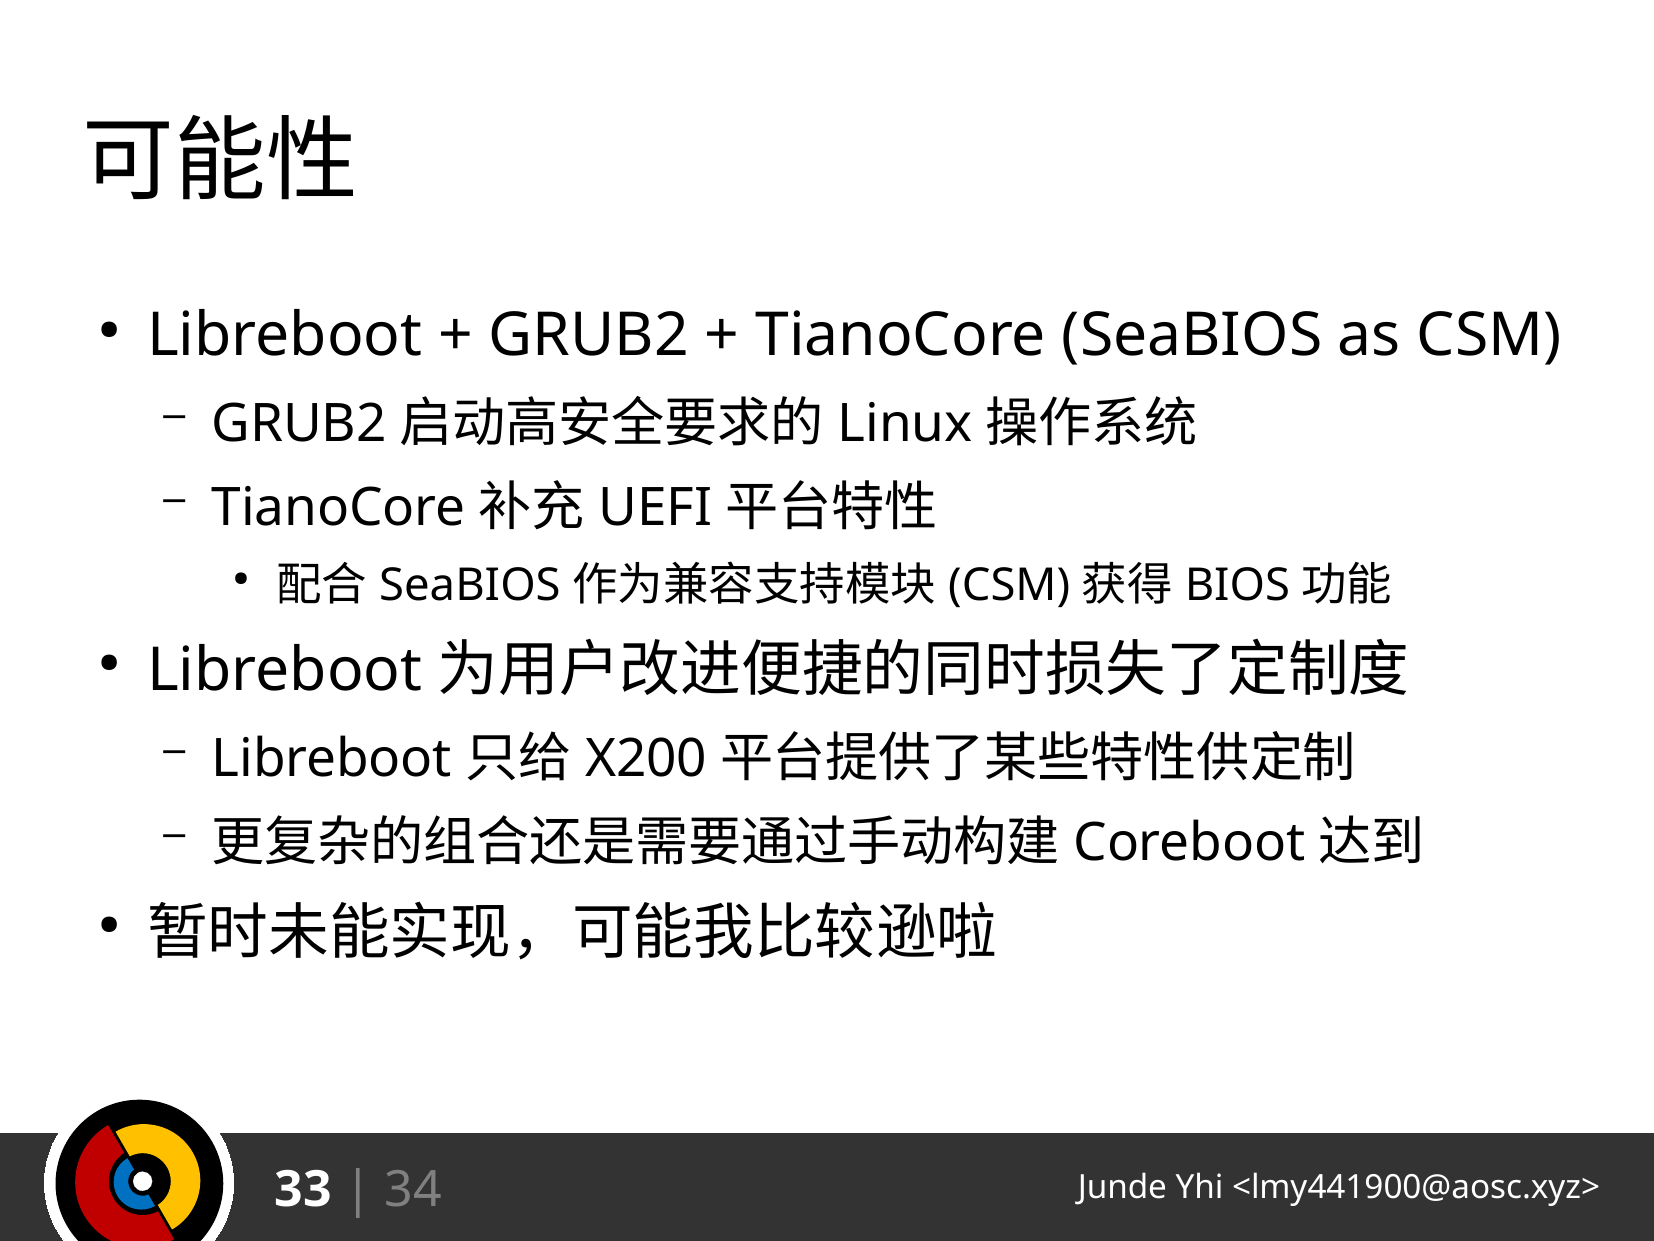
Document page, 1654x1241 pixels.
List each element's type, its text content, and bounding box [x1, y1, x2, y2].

title 可能性 [82, 49, 1571, 257]
list Libreboot + GRUB2 + TianoCore (SeaBIOS as CSM) GRUB2启动高安全要求的Linux操作系统 TianoCore补充UEFI平台特性 配合SeaBIOS作为兼容支持模块(CSM)获得BIOS功能 Libreboot为用户改进便捷的同时损失了定制度 Libreboot只给X200平台提供了某些特性供定制 更复杂的组合还是需要通过手动构建Coreboot达到 暂时未能实现，可能我比较逊啦 [82, 290, 1571, 1010]
